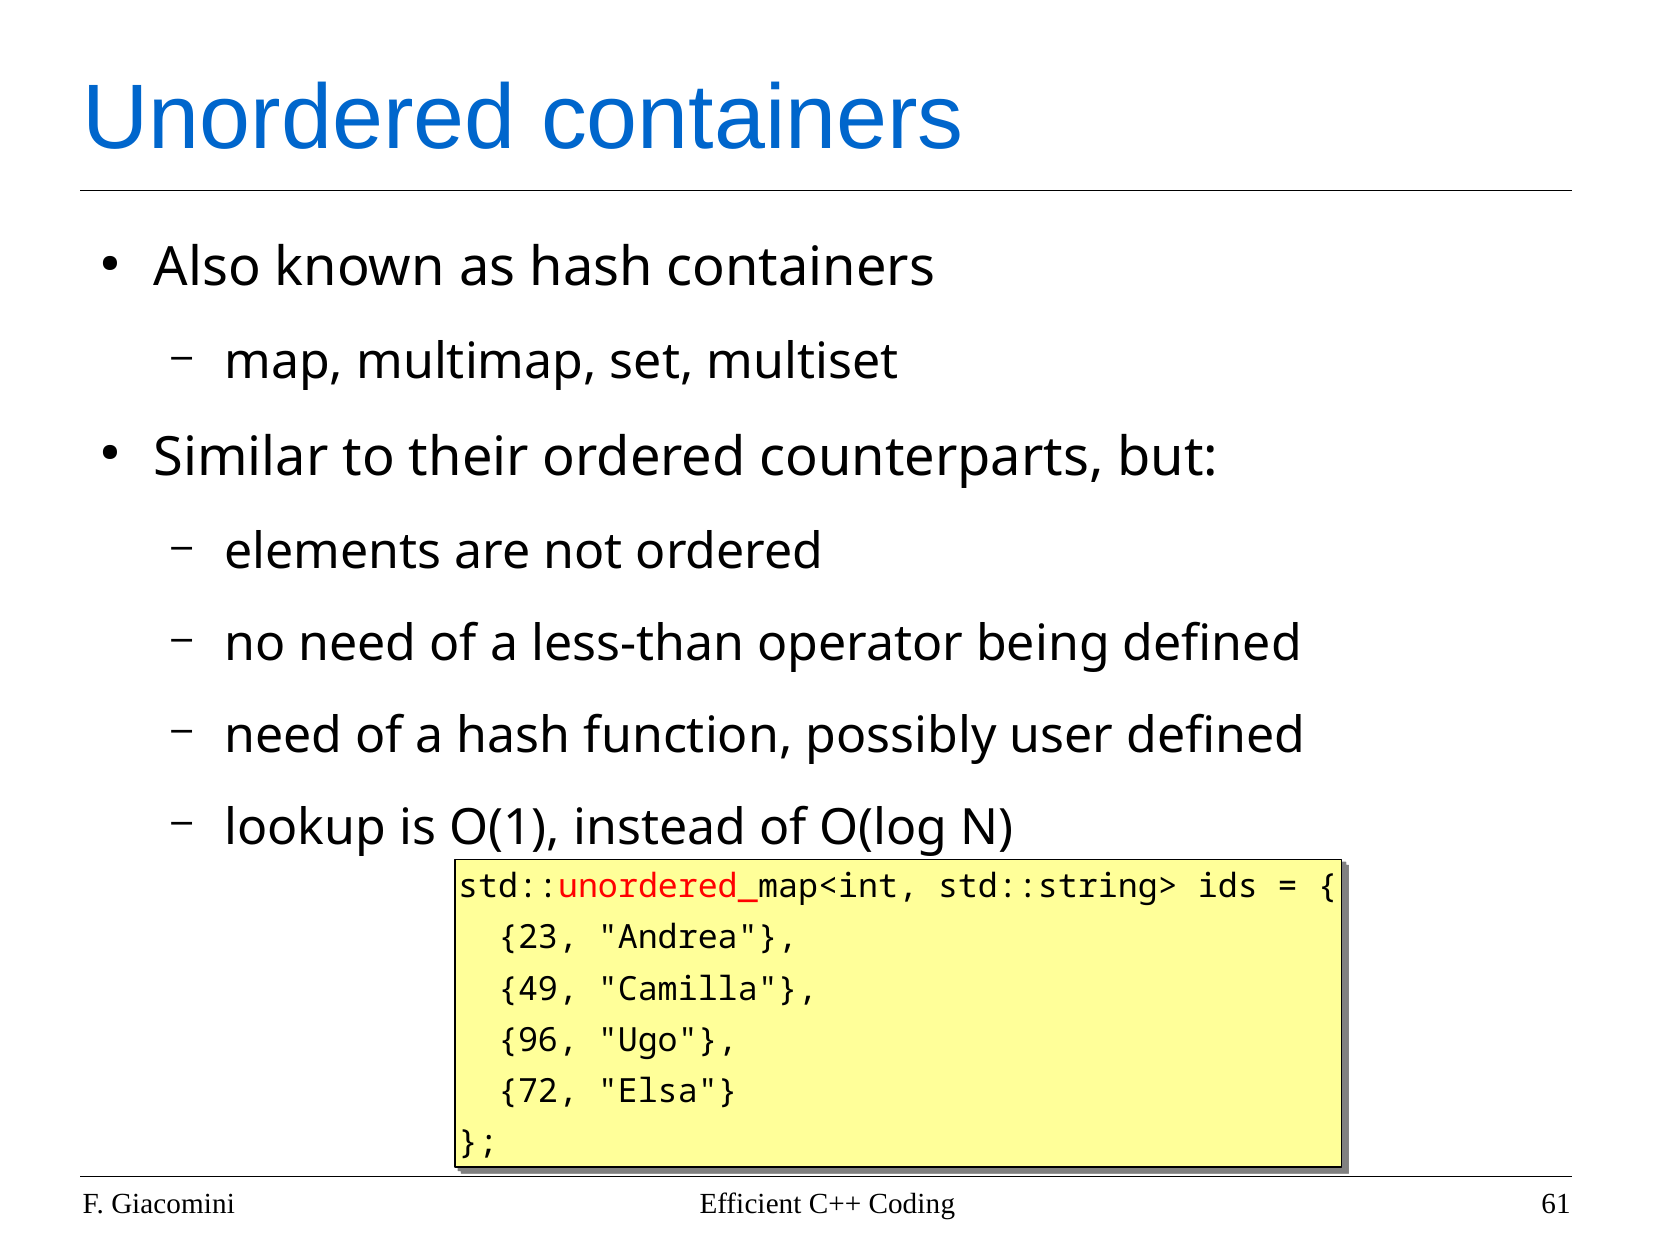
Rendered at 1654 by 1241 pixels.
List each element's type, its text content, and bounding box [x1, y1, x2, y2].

text_box std::unordered_map<int, std::string> ids = { {23, "Andrea"}, {49, "Camilla"}, {96, "Ugo"}, {72, "Elsa"} }; [455, 859, 1342, 1167]
title Unordered containers [82, 49, 1571, 184]
list Also known as hash containers map, multimap, set, multiset Similar to their ordered counterparts, but: elements are not ordered no need of a less-than operator being defined need of a hash function, possibly user defined lookup is O(1), instead of O(log N) [82, 227, 1571, 1149]
